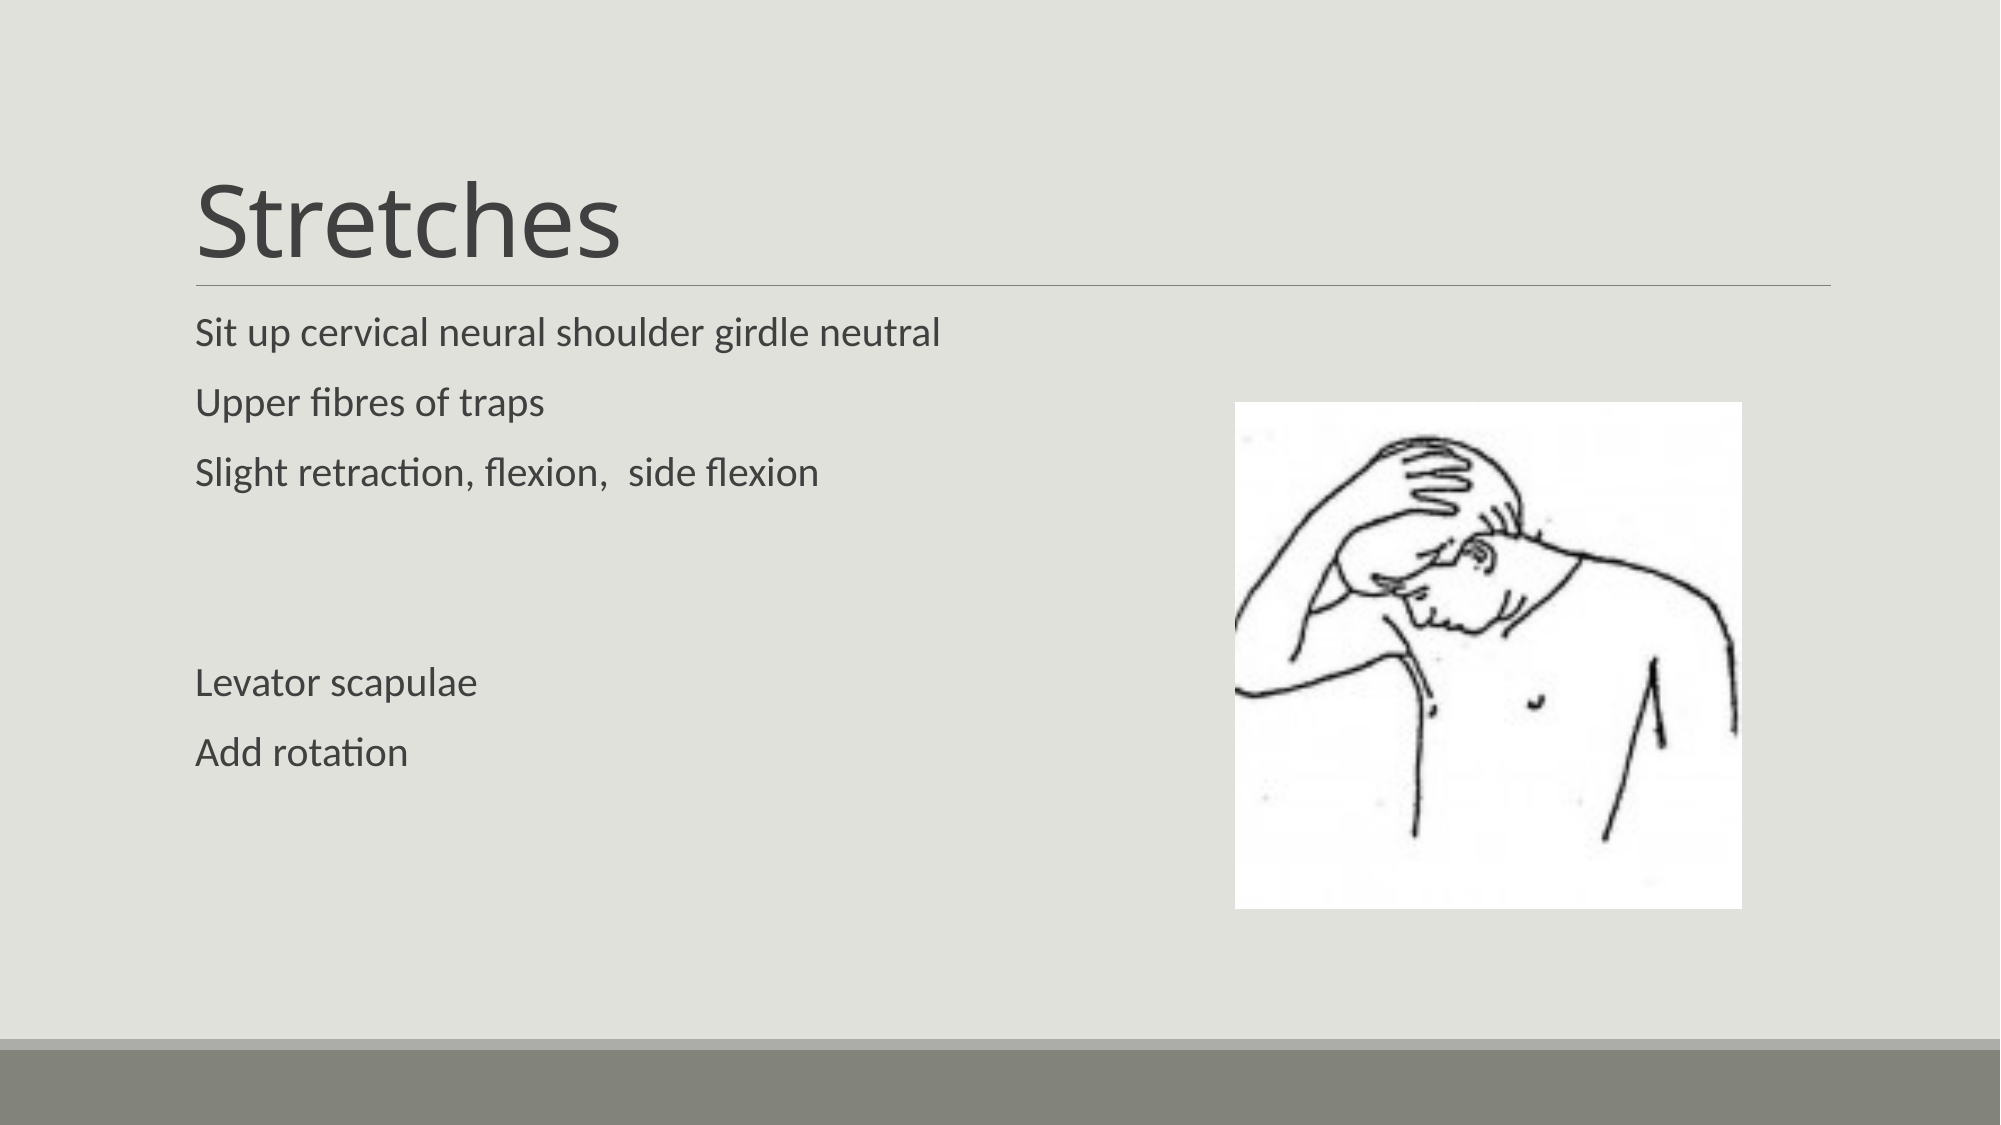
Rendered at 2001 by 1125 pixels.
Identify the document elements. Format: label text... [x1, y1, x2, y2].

list Sit up cervical neural shoulder girdle neutral Upper fibres of traps Slight retraction, flexion, side flexion Levator scapulae Add rotation [180, 302, 1831, 963]
picture [1235, 402, 1742, 909]
title Stretches [180, 47, 1831, 286]
